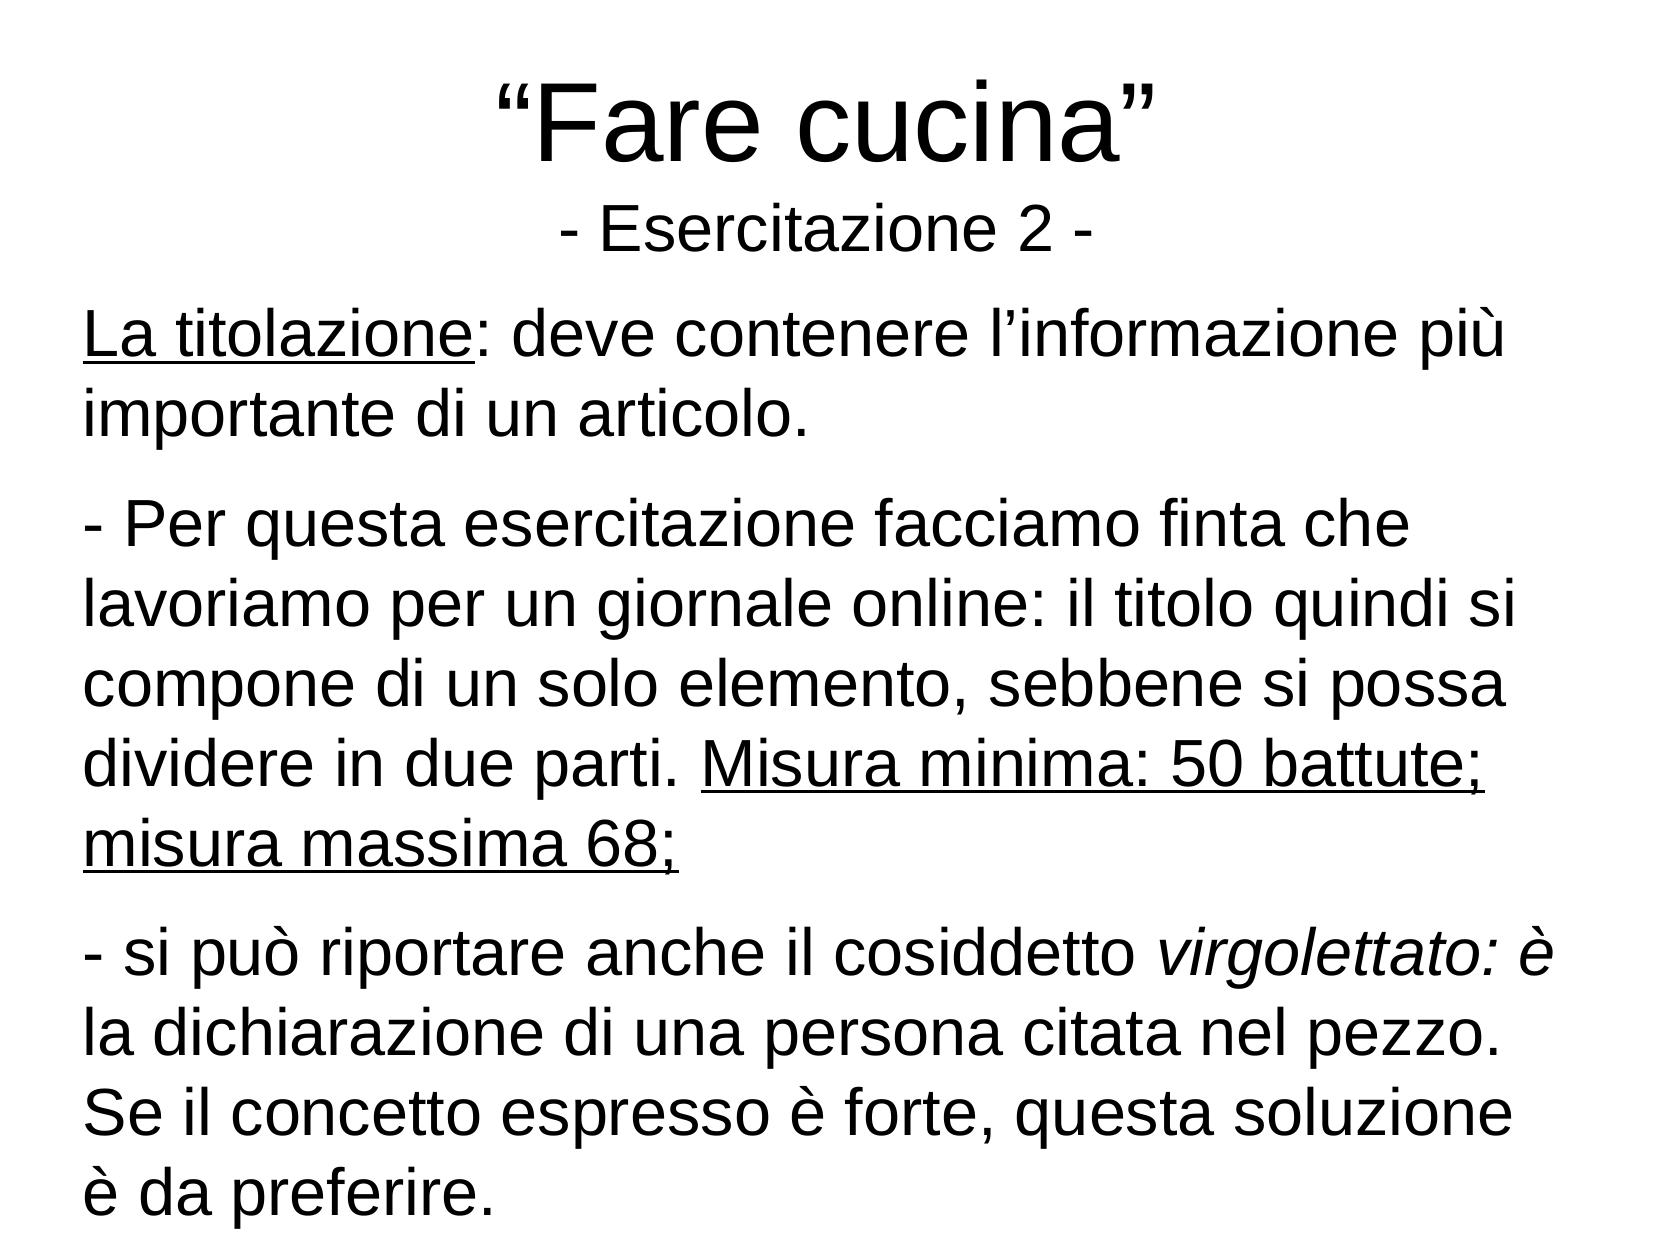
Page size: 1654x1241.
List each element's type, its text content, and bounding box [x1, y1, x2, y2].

list La titolazione: deve contenere l’informazione più importante di un articolo. - Per questa esercitazione facciamo finta che lavoriamo per un giornale online: il titolo quindi si compone di un solo elemento, sebbene si possa dividere in due parti. Misura minima: 50 battute; misura massima 68; - si può riportare anche il cosiddetto virgolettato: è la dichiarazione di una persona citata nel pezzo. Se il concetto espresso è forte, questa soluzione è da preferire. [82, 290, 1571, 1109]
title “Fare cucina” - Esercitazione 2 - [82, 49, 1571, 257]
